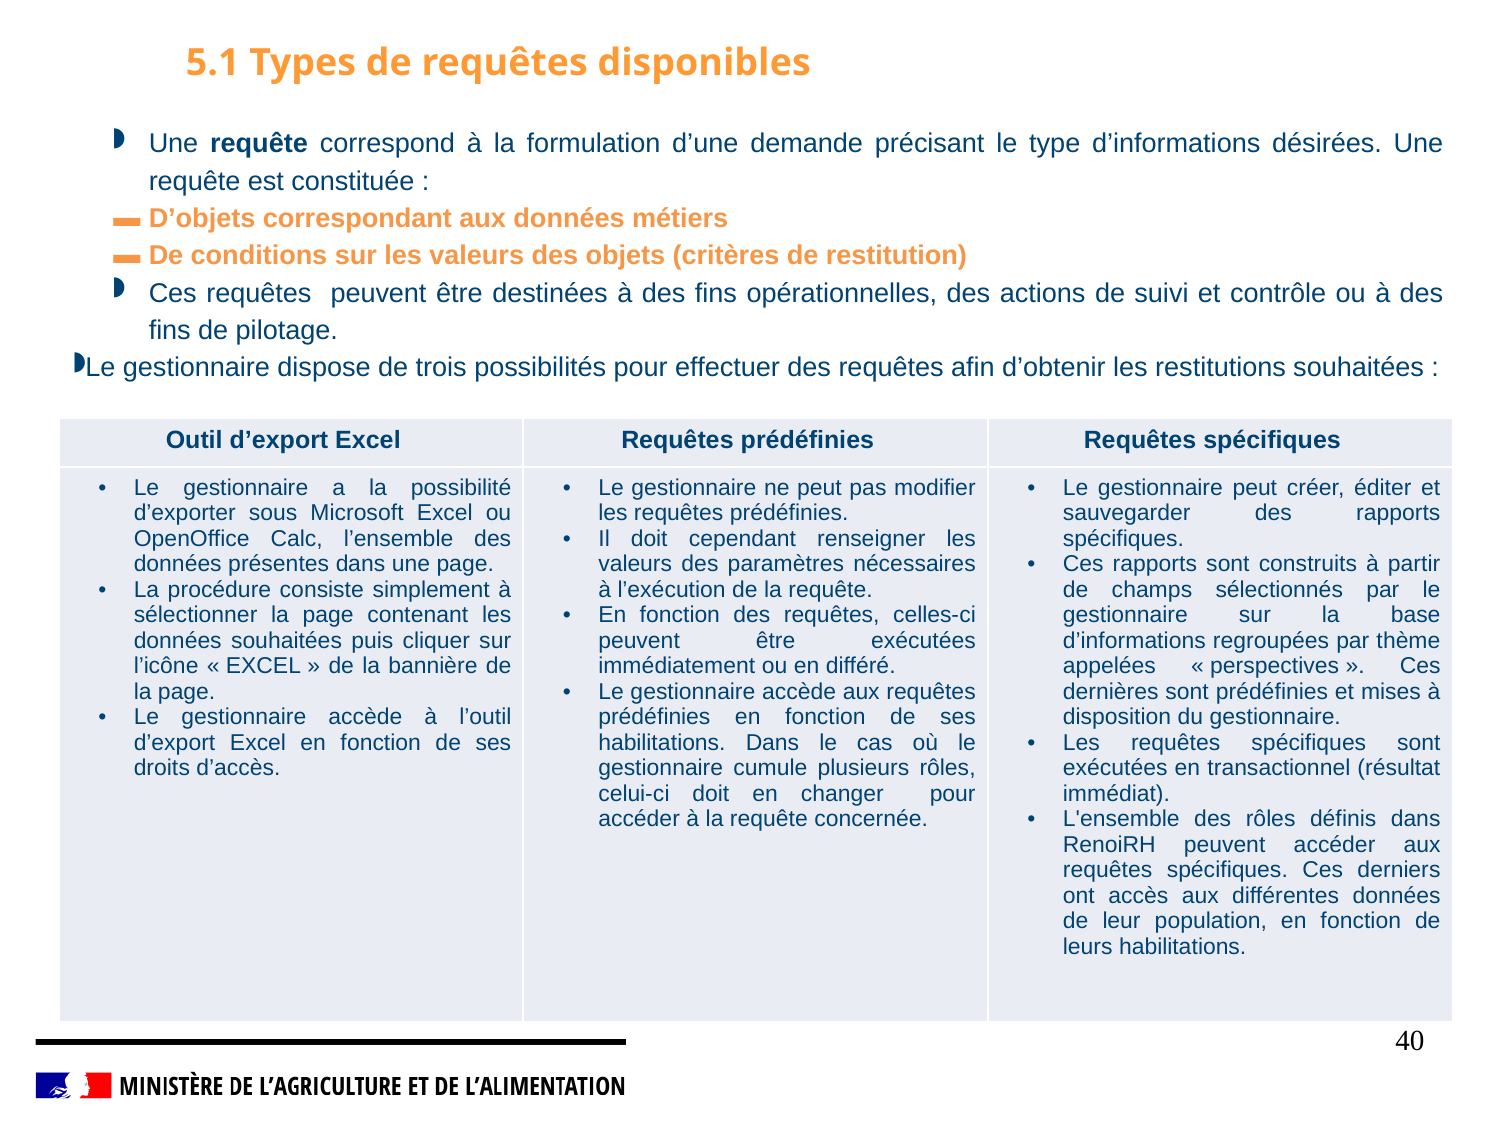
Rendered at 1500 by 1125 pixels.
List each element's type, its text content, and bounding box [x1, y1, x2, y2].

table_cell Le gestionnaire ne peut pas modifier les requêtes prédéfinies. Il doit cependant renseigner les valeurs des paramètres nécessaires à l’exécution de la requête. En fonction des requêtes, celles-ci peuvent être exécutées immédiatement ou en différé. Le gestionnaire accède aux requêtes prédéfinies en fonction de ses habilitations. Dans le cas où le gestionnaire cumule plusieurs rôles, celui-ci doit en changer pour accéder à la requête concernée. [524, 468, 987, 1021]
text_box 5.1 Types de requêtes disponibles [171, 30, 1458, 137]
picture [35, 1039, 626, 1099]
text_box Une requête correspond à la formulation d’une demande précisant le type d’informations désirées. Une requête est constituée : D’objets correspondant aux données métiers De conditions sur les valeurs des objets (critères de restitution) Ces requêtes peuvent être destinées à des fins opérationnelles, des actions de suivi et contrôle ou à des fins de pilotage. Le gestionnaire dispose de trois possibilités pour effectuer des requêtes afin d’obtenir les restitutions souhaitées : [59, 113, 1458, 940]
table_header Requêtes spécifiques [989, 419, 1452, 466]
table_cell Le gestionnaire peut créer, éditer et sauvegarder des rapports spécifiques. Ces rapports sont construits à partir de champs sélectionnés par le gestionnaire sur la base d’informations regroupées par thème appelées « perspectives ». Ces dernières sont prédéfinies et mises à disposition du gestionnaire. Les requêtes spécifiques sont exécutées en transactionnel (résultat immédiat). L'ensemble des rôles définis dans RenoiRH peuvent accéder aux requêtes spécifiques. Ces derniers ont accès aux différentes données de leur population, en fonction de leurs habilitations. [989, 468, 1452, 1021]
table_cell Le gestionnaire a la possibilité d’exporter sous Microsoft Excel ou OpenOffice Calc, l’ensemble des données présentes dans une page. La procédure consiste simplement à sélectionner la page contenant les données souhaitées puis cliquer sur l’icône « EXCEL » de la bannière de la page. Le gestionnaire accède à l’outil d’export Excel en fonction de ses droits d’accès. [60, 468, 522, 1021]
table_header Outil d’export Excel [60, 419, 522, 466]
table_header Requêtes prédéfinies [524, 419, 987, 466]
